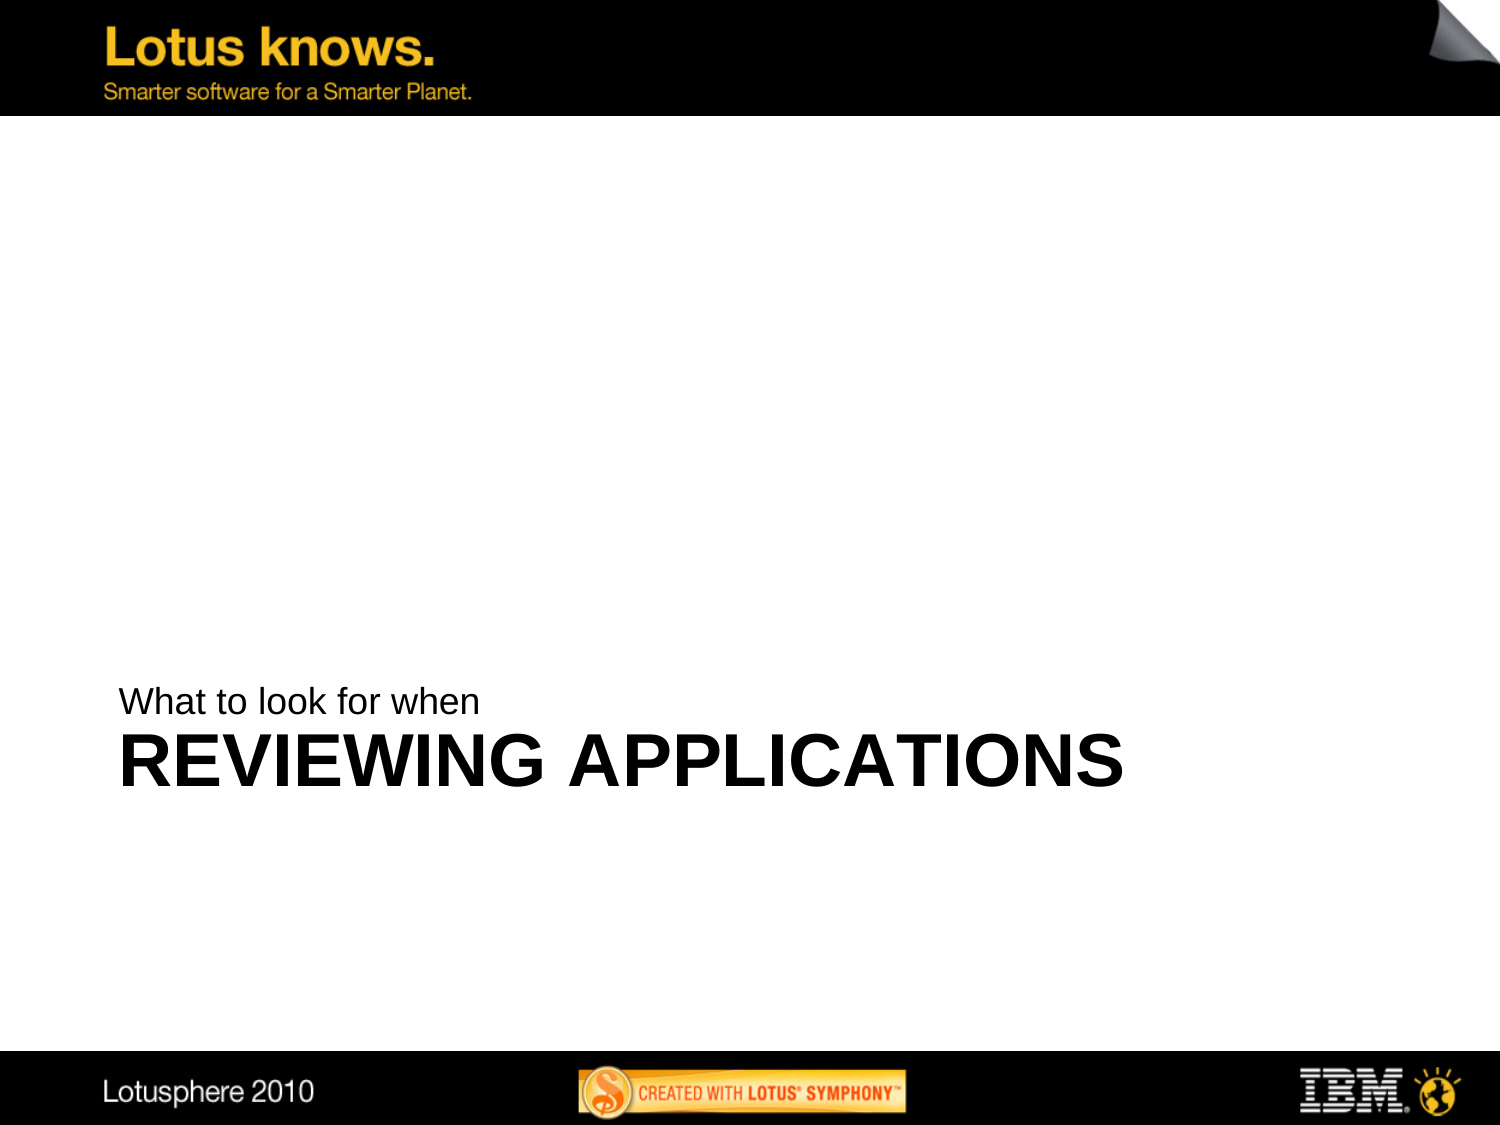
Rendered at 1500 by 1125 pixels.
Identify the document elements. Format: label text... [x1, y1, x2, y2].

picture [0, 0, 1500, 114]
picture [0, 1053, 1500, 1125]
title REVIEWING APPLICATIONS [118, 723, 1394, 947]
list What to look for when [118, 476, 1394, 723]
